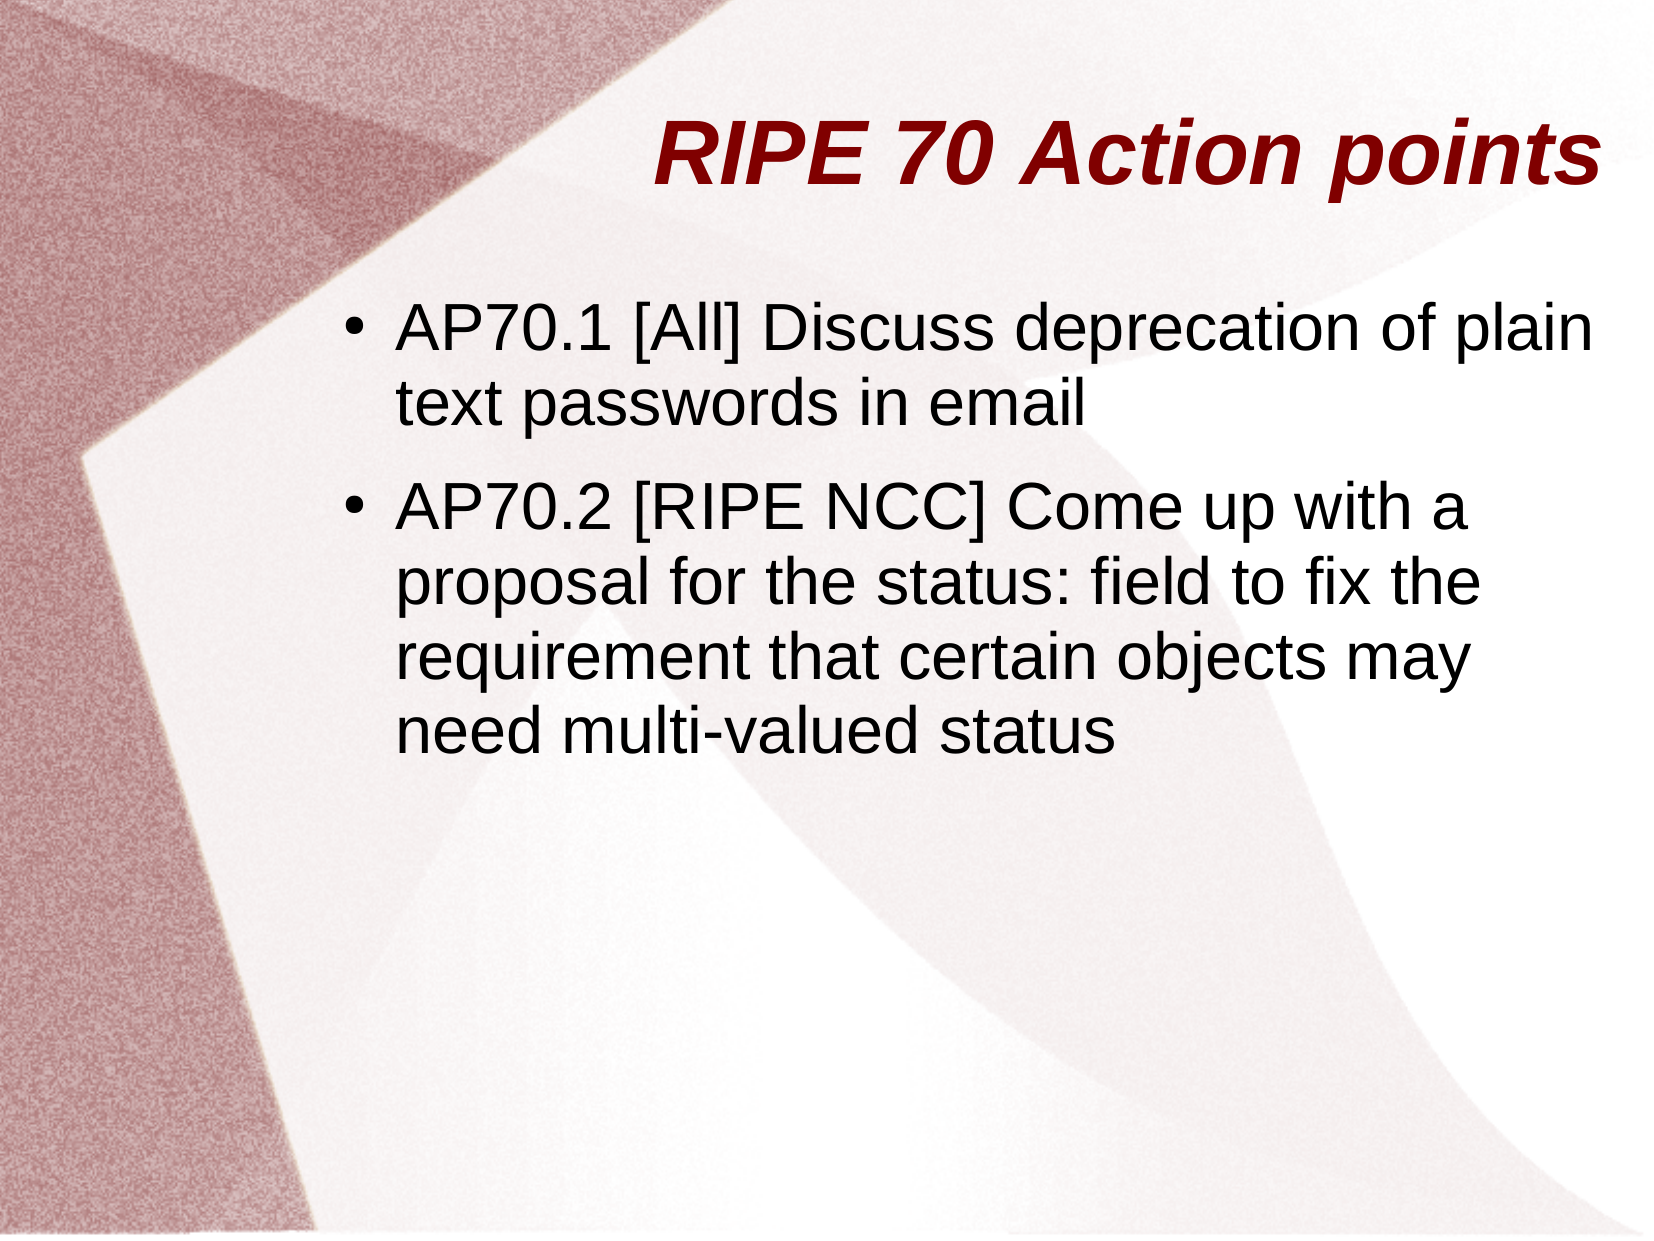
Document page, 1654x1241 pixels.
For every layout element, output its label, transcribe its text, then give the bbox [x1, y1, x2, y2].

list AP70.1 [All] Discuss deprecation of plain text passwords in email AP70.2 [RIPE NCC] Come up with a proposal for the status: field to fix the requirement that certain objects may need multi-valued status [324, 290, 1601, 1010]
title RIPE 70 Action points [596, 49, 1607, 257]
picture [0, 0, 1654, 1241]
